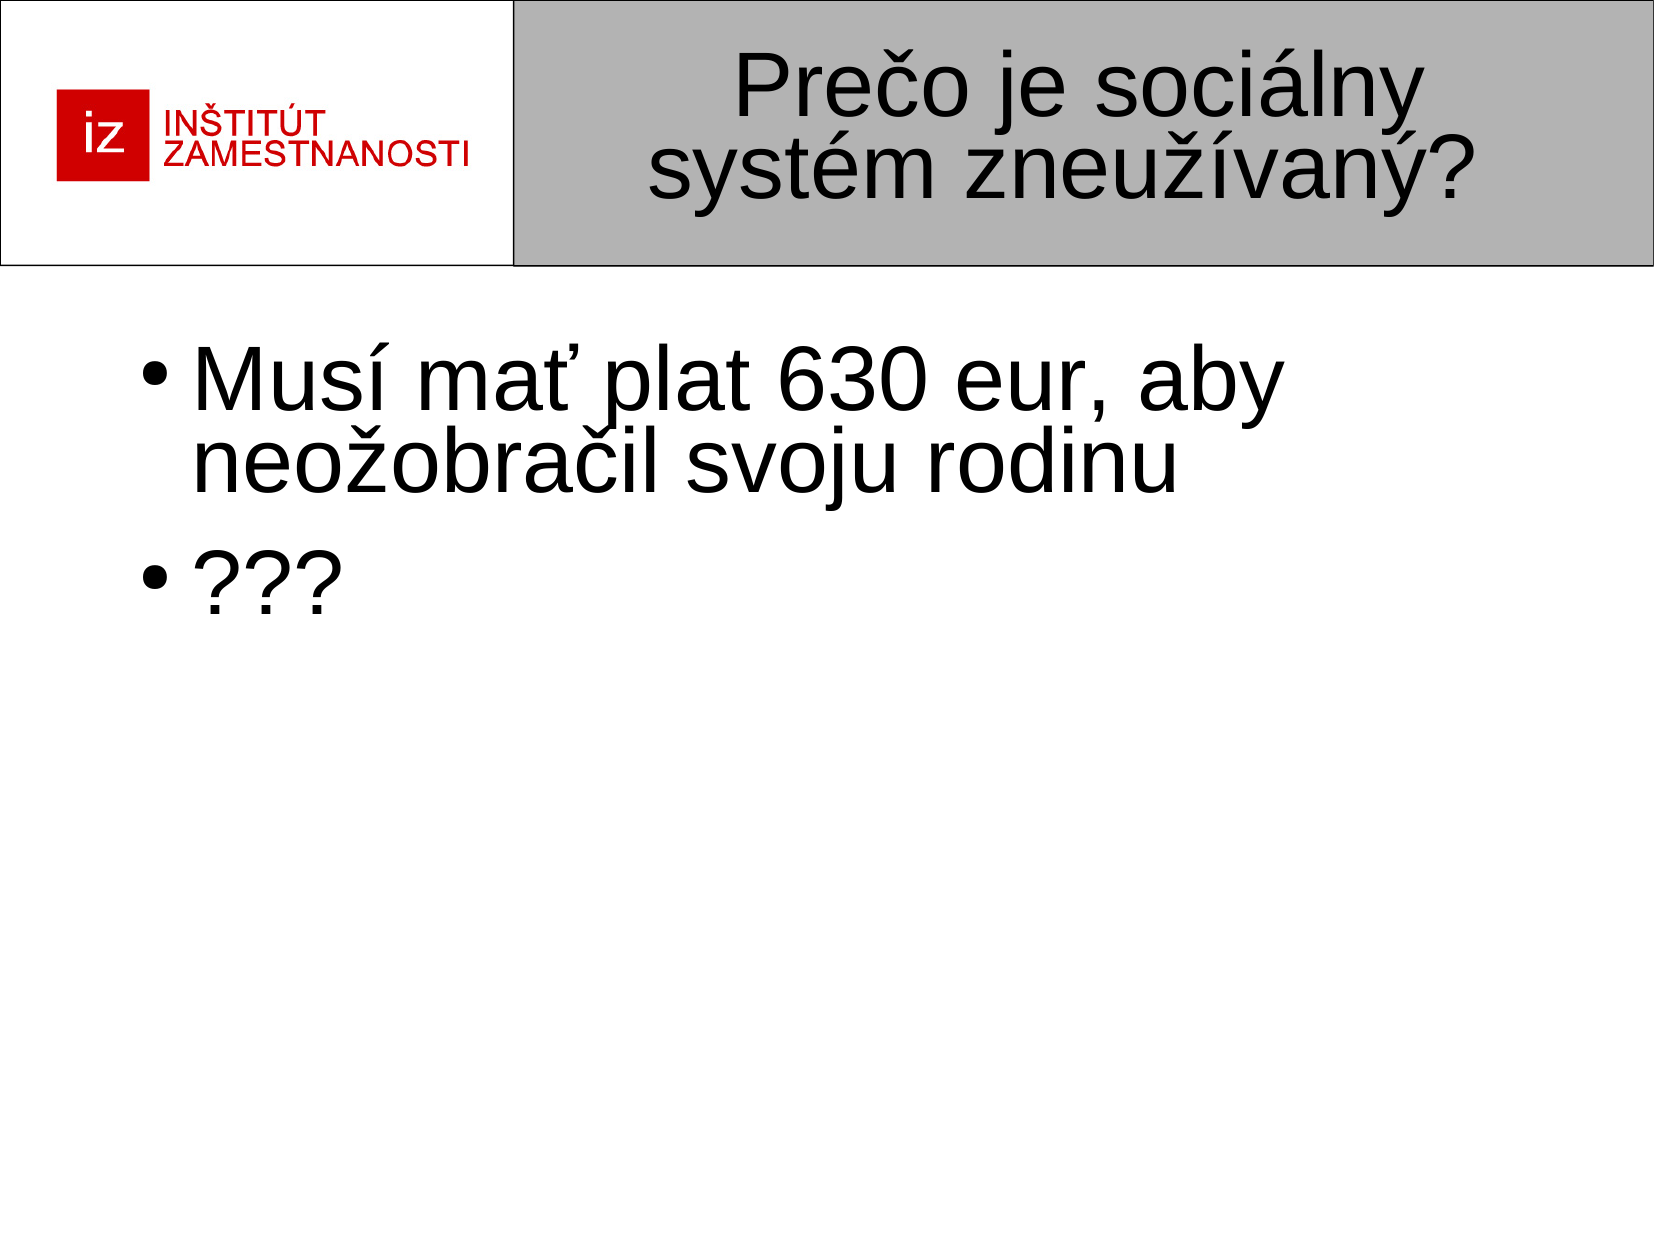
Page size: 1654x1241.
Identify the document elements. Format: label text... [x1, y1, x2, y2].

title Prečo je sociálny systém zneužívaný? [561, 37, 1565, 229]
list Musí mať plat 630 eur, aby neožobračil svoju rodinu ??? [121, 344, 1533, 1112]
picture [5, 8, 512, 257]
